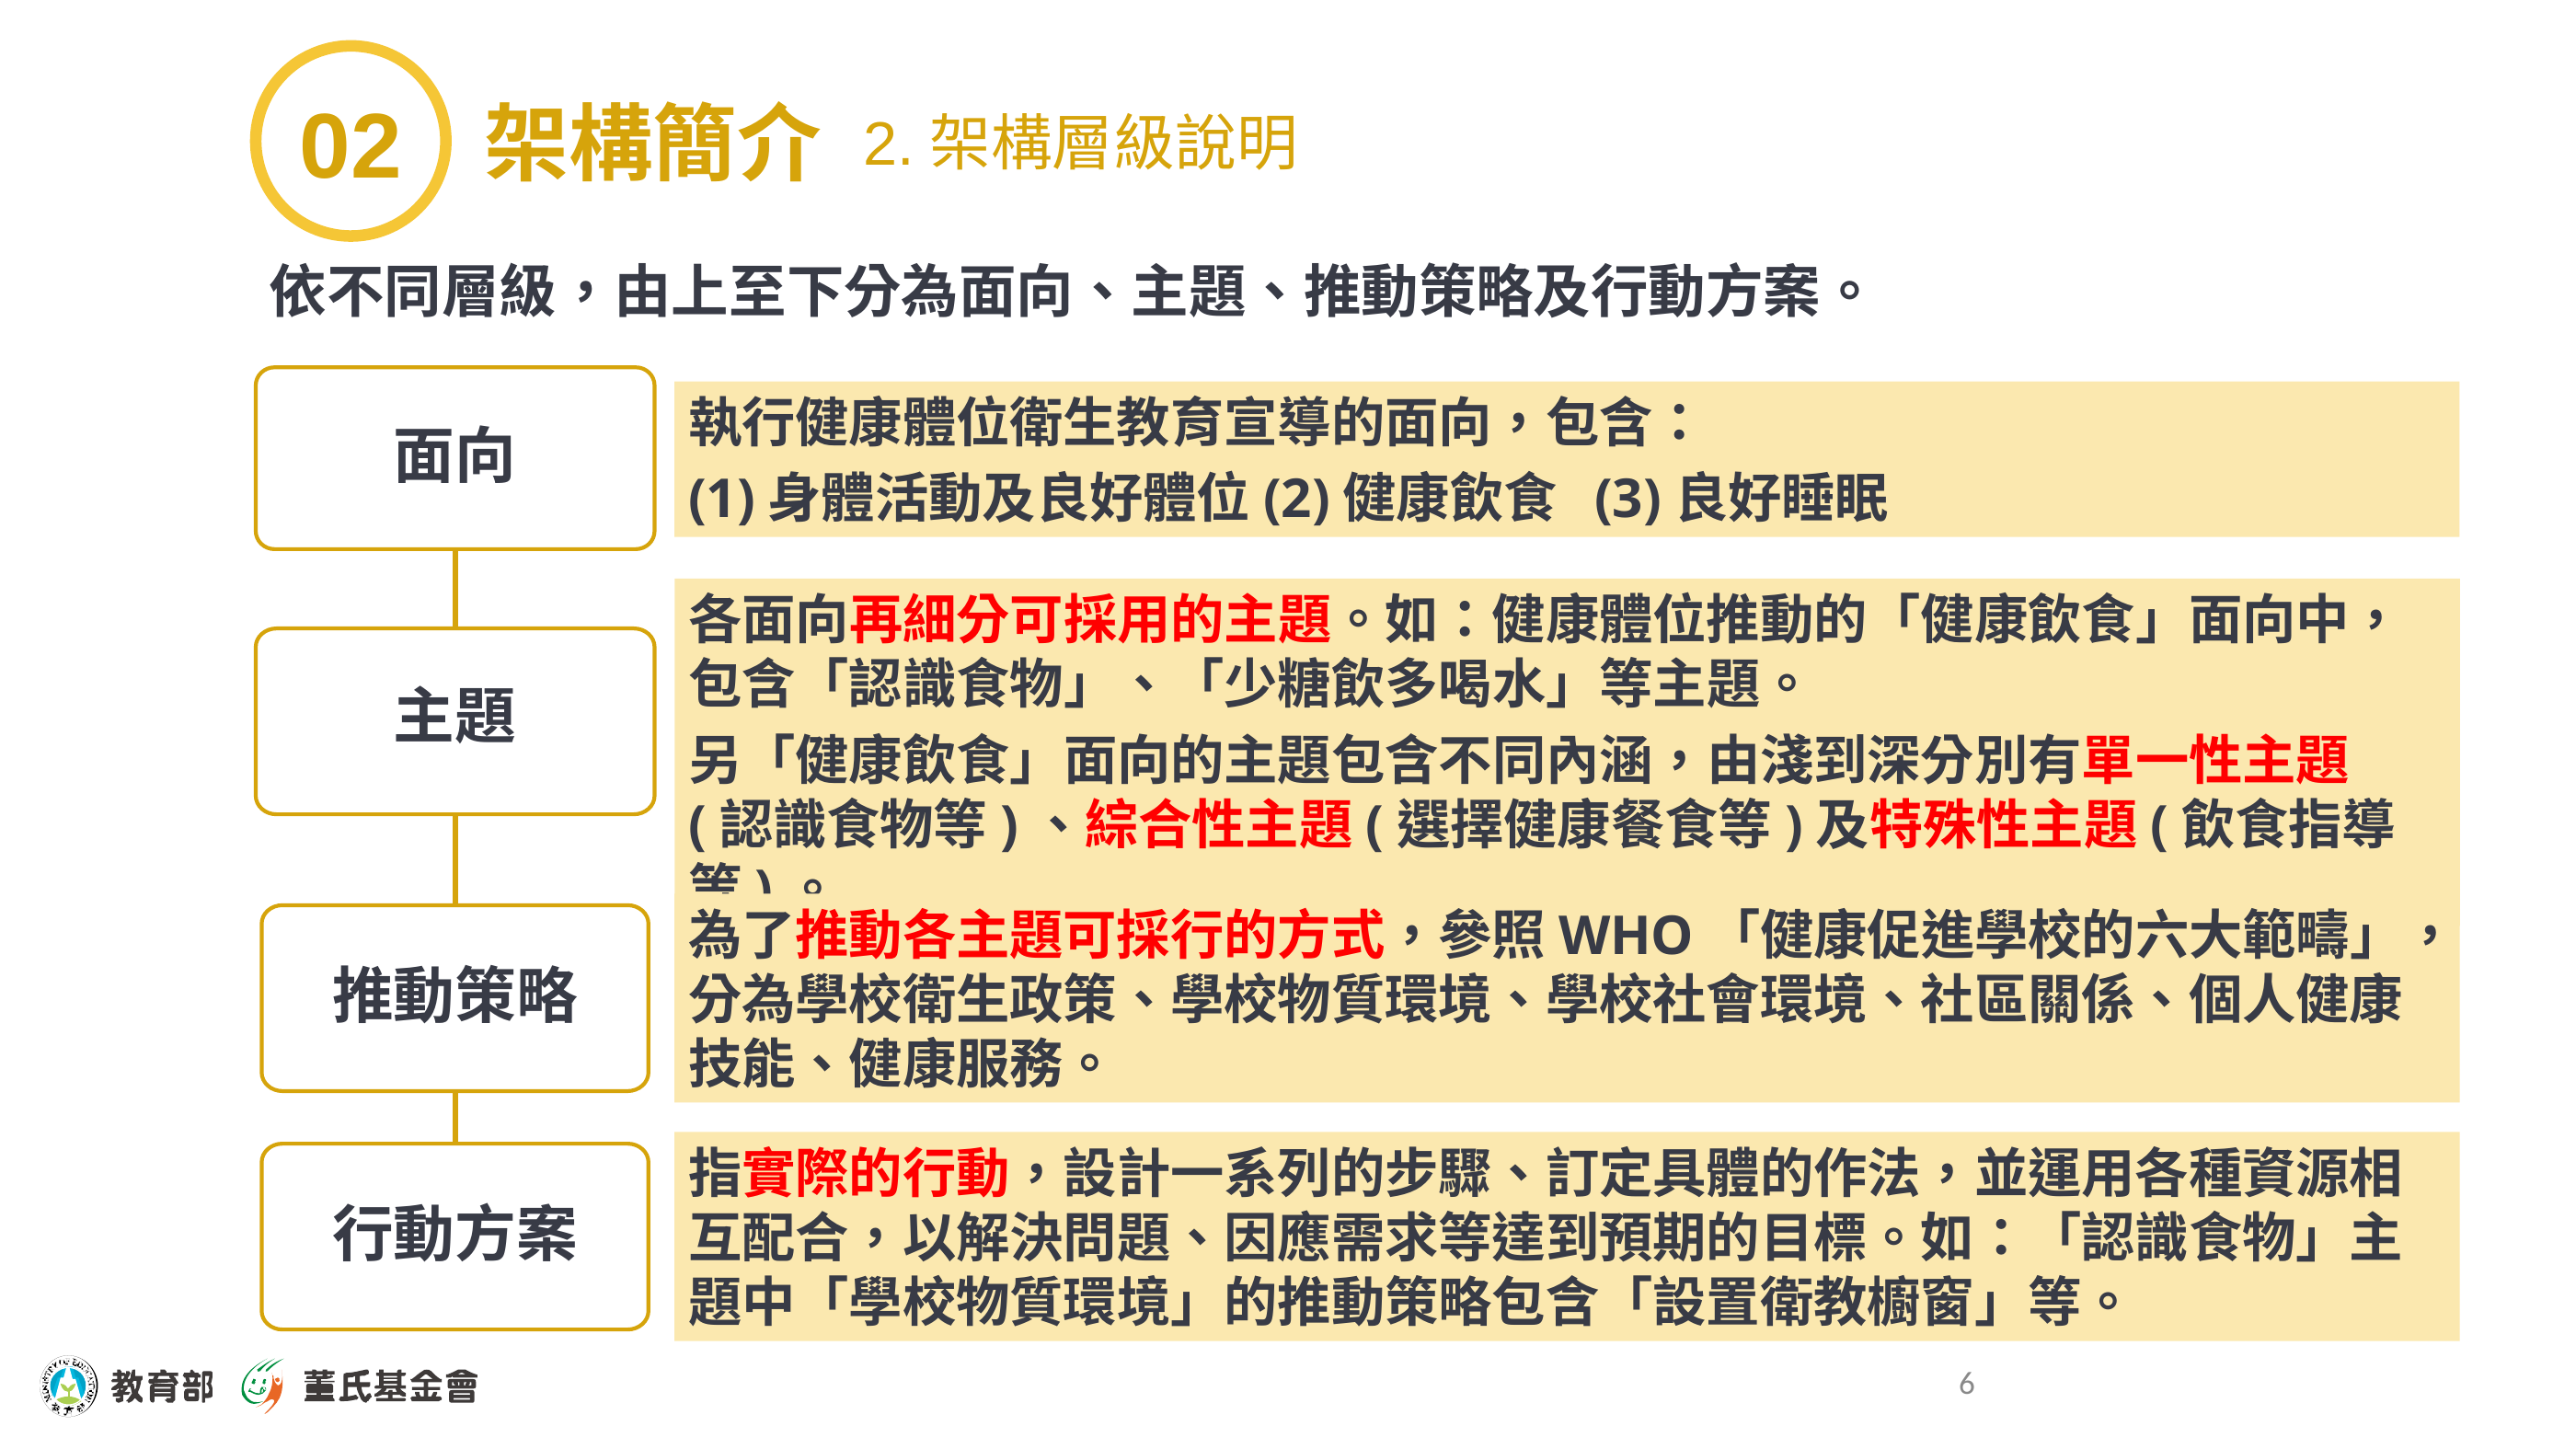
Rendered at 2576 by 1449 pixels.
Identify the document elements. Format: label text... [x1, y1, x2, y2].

text_box 各面向再細分可採用的主題。如：健康體位推動的「健康飲食」面向中，包含「認識食物」、「少糖飲多喝水」等主題。 另「健康飲食」面向的主題包含不同內涵，由淺到深分別有單一性主題(認識食物等)、綜合性主題(選擇健康餐食等)及特殊性主題(飲食指導等)。 [674, 578, 2460, 865]
text_box 6 [1945, 1342, 2547, 1420]
text_box 主題 [255, 628, 655, 815]
text_box 面向 [255, 367, 655, 549]
text_box 2.架構層級說明 [850, 97, 1335, 186]
text_box 執行健康體位衛生教育宣導的面向，包含： (1)身體活動及良好體位(2)健康飲食 (3)良好睡眠 [674, 381, 2460, 537]
text_box 02 [255, 45, 446, 236]
text_box 架構簡介 [470, 83, 879, 200]
text_box 推動策略 [261, 904, 649, 1091]
text_box 為了推動各主題可採行的方式，參照WHO「健康促進學校的六大範疇」，分為學校衛生政策、學校物質環境、學校社會環境、社區關係、個人健康技能、健康服務。 [674, 893, 2460, 1103]
text_box 指實際的行動，設計一系列的步驟、訂定具體的作法，並運用各種資源相互配合，以解決問題、因應需求等達到預期的目標。如：「認識食物」主題中「學校物質環境」的推動策略包含「設置衛教櫥窗」等。 [674, 1132, 2460, 1341]
text_box 行動方案 [261, 1144, 649, 1330]
text_box 依不同層級，由上至下分為面向、主題、推動策略及行動方案。 [256, 248, 1920, 331]
